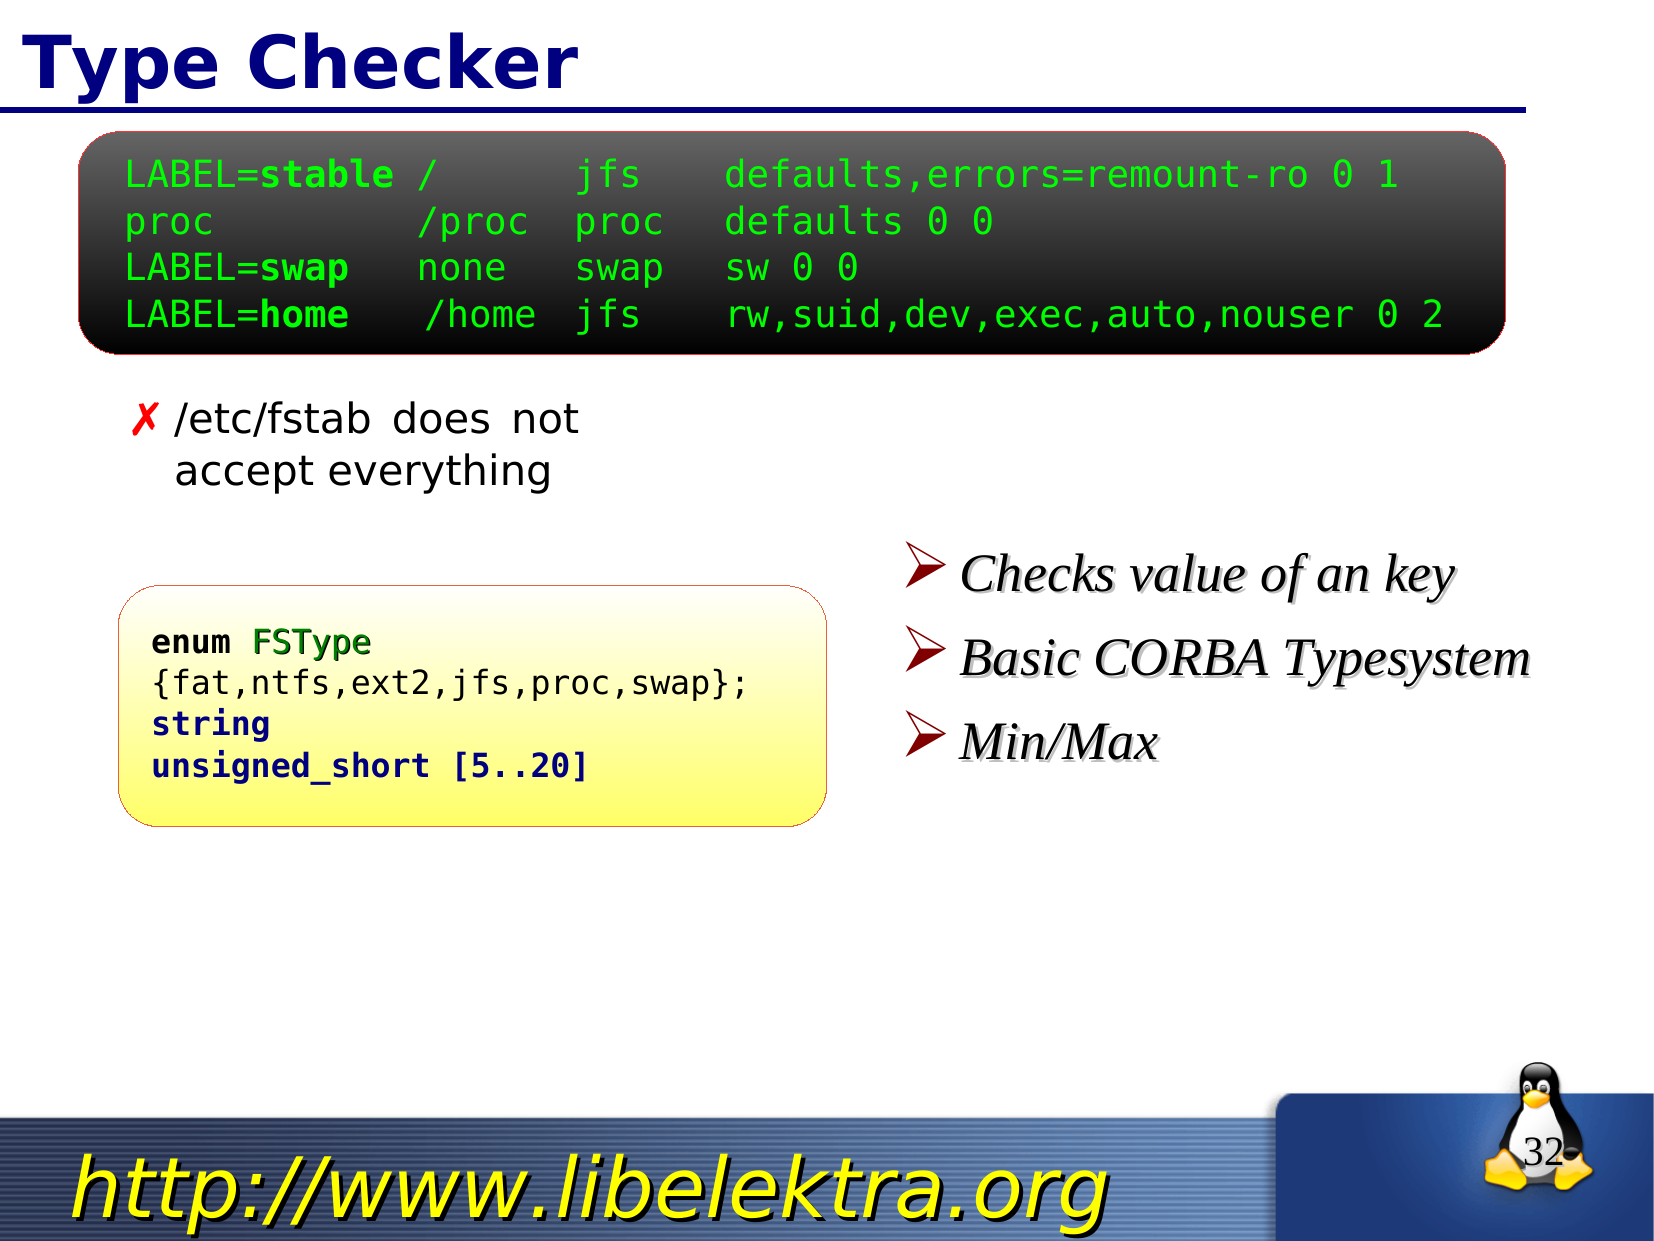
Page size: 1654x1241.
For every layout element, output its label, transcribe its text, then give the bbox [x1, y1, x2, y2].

list Checks value of an key Basic CORBA Typesystem Min/Max [885, 531, 1582, 857]
picture [0, 1061, 1654, 1241]
text_box [78, 131, 1506, 355]
text_box <Nummer> [1370, 1122, 1565, 1178]
text_box LABEL=stable / jfs defaults,errors=remount-ro 0 1 proc /proc proc defaults 0 0 LABEL=swap none swap sw 0 0 LABEL=home /home jfs rw,suid,dev,exec,auto,nouser 0 2 [124, 151, 1460, 335]
text_box Type Checker [22, 14, 1611, 111]
text_box [118, 585, 827, 827]
text_box enum FSType {fat,ntfs,ext2,jfs,proc,swap}; string unsigned_short [5..20] [151, 620, 798, 798]
list /etc/fstab does not accept everything [118, 383, 709, 532]
